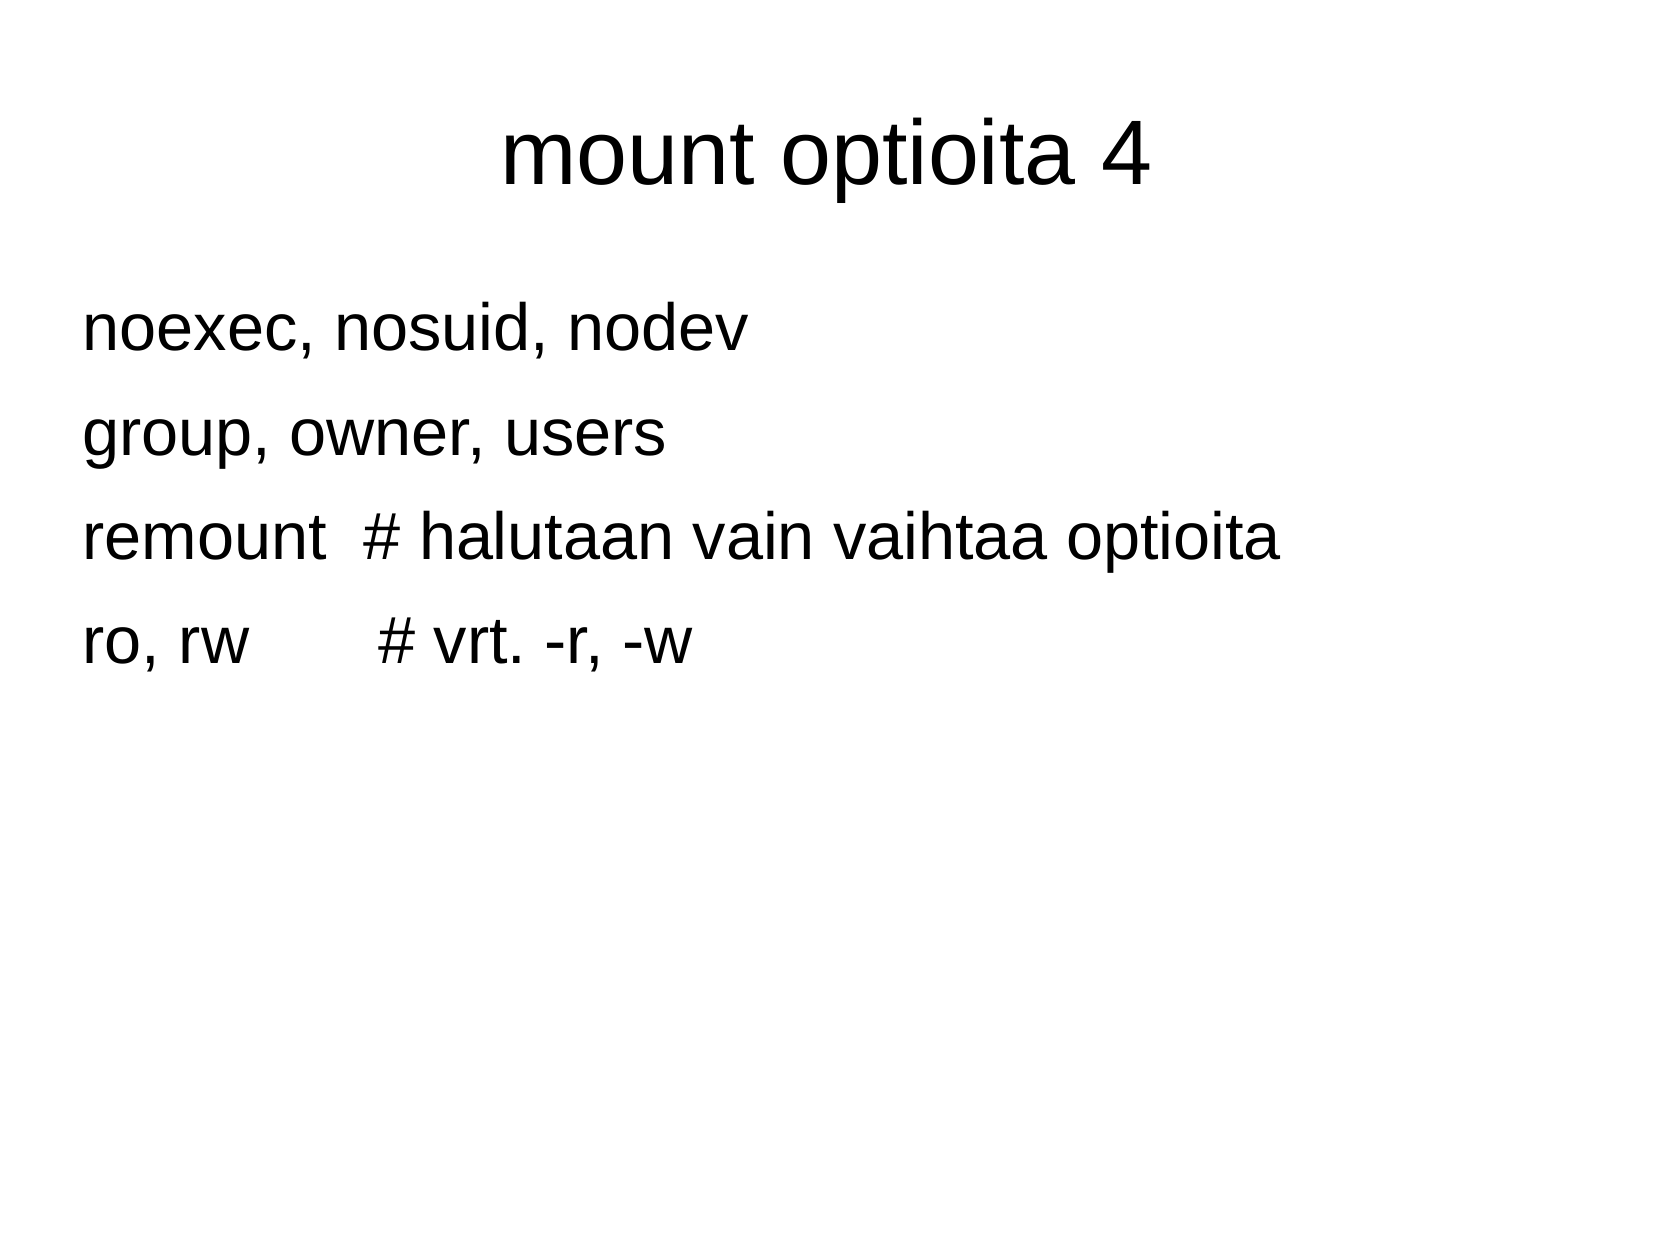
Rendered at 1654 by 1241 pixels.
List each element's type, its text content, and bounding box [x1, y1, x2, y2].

title mount optioita 4 [82, 49, 1571, 257]
list noexec, nosuid, nodev group, owner, users remount # halutaan vain vaihtaa optioita ro, rw # vrt. -r, -w [82, 290, 1571, 1010]
